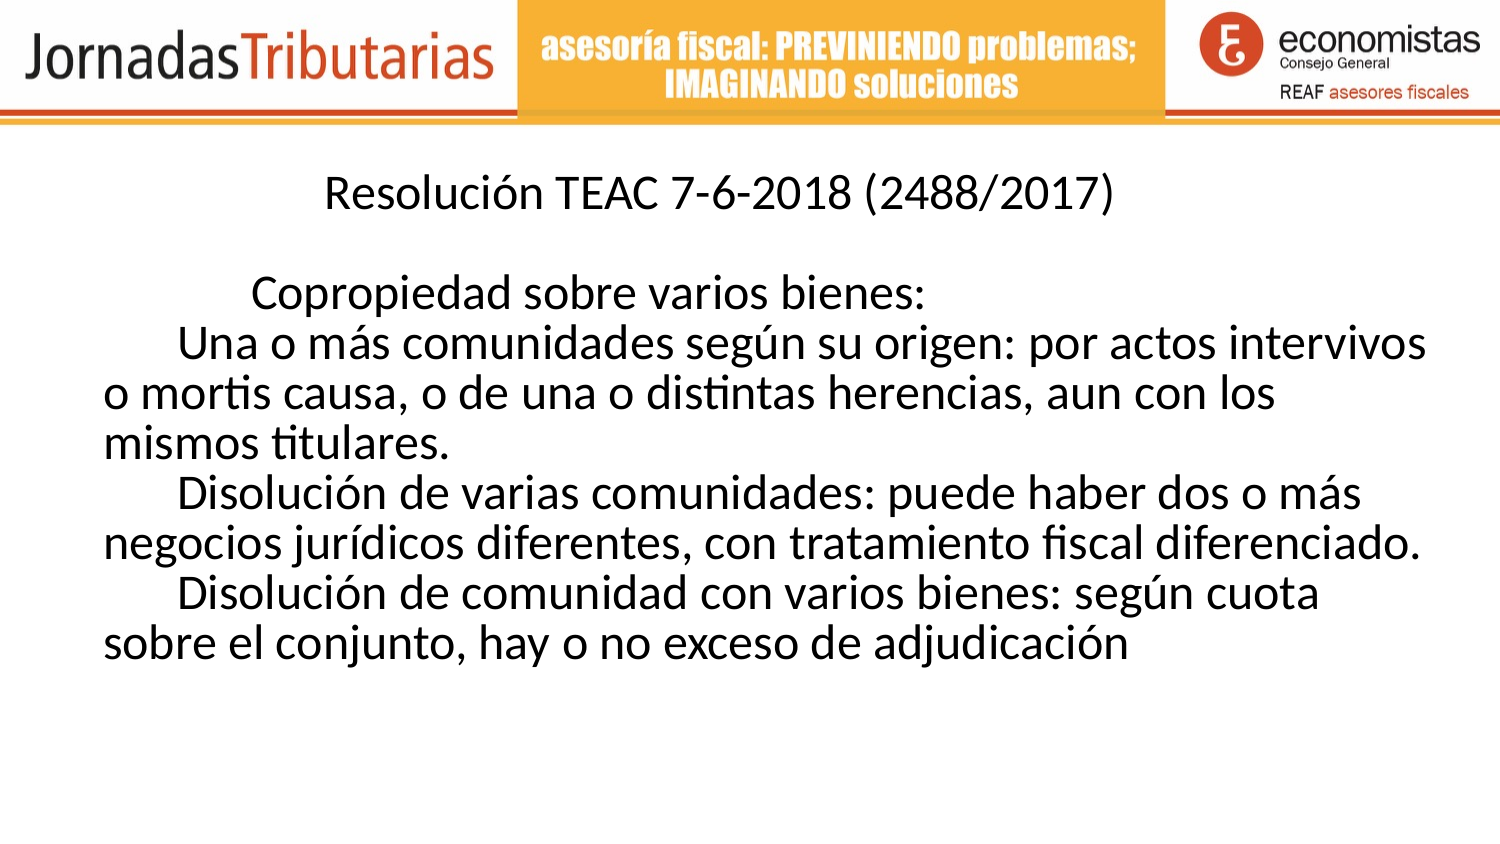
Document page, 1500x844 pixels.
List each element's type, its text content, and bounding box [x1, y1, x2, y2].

text_box Resolución TEAC 7-6-2018 (2488/2017) Copropiedad sobre varios bienes: Una o más comunidades según su origen: por actos intervivos o mortis causa, o de una o distintas herencias, aun con los mismos titulares. Disolución de varias comunidades: puede haber dos o más negocios jurídicos diferentes, con tratamiento fiscal diferenciado. Disolución de comunidad con varios bienes: según cuota sobre el conjunto, hay o no exceso de adjudicación [88, 164, 1447, 844]
picture [0, 0, 1500, 129]
